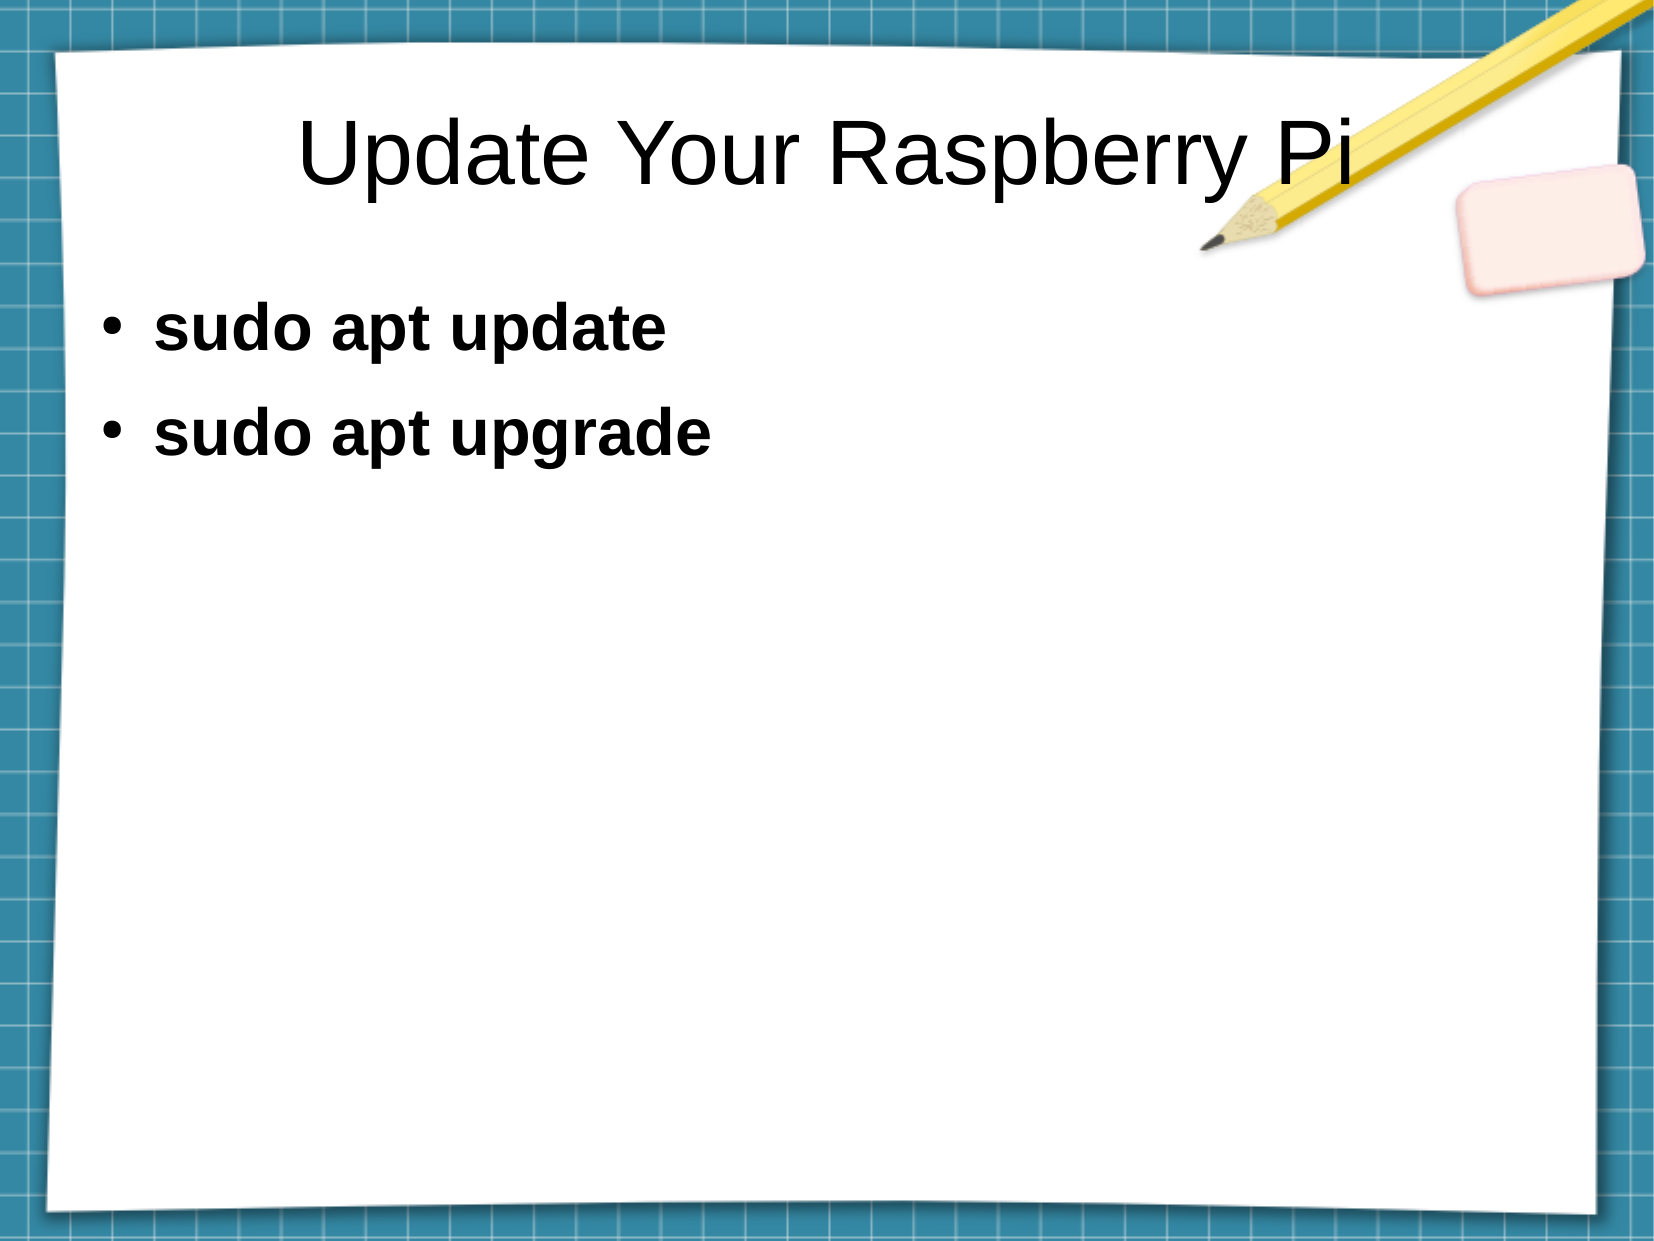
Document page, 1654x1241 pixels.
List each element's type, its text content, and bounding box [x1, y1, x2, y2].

picture [0, 0, 1654, 1241]
title Update Your Raspberry Pi [82, 49, 1571, 257]
list sudo apt update sudo apt upgrade [82, 290, 1571, 1010]
